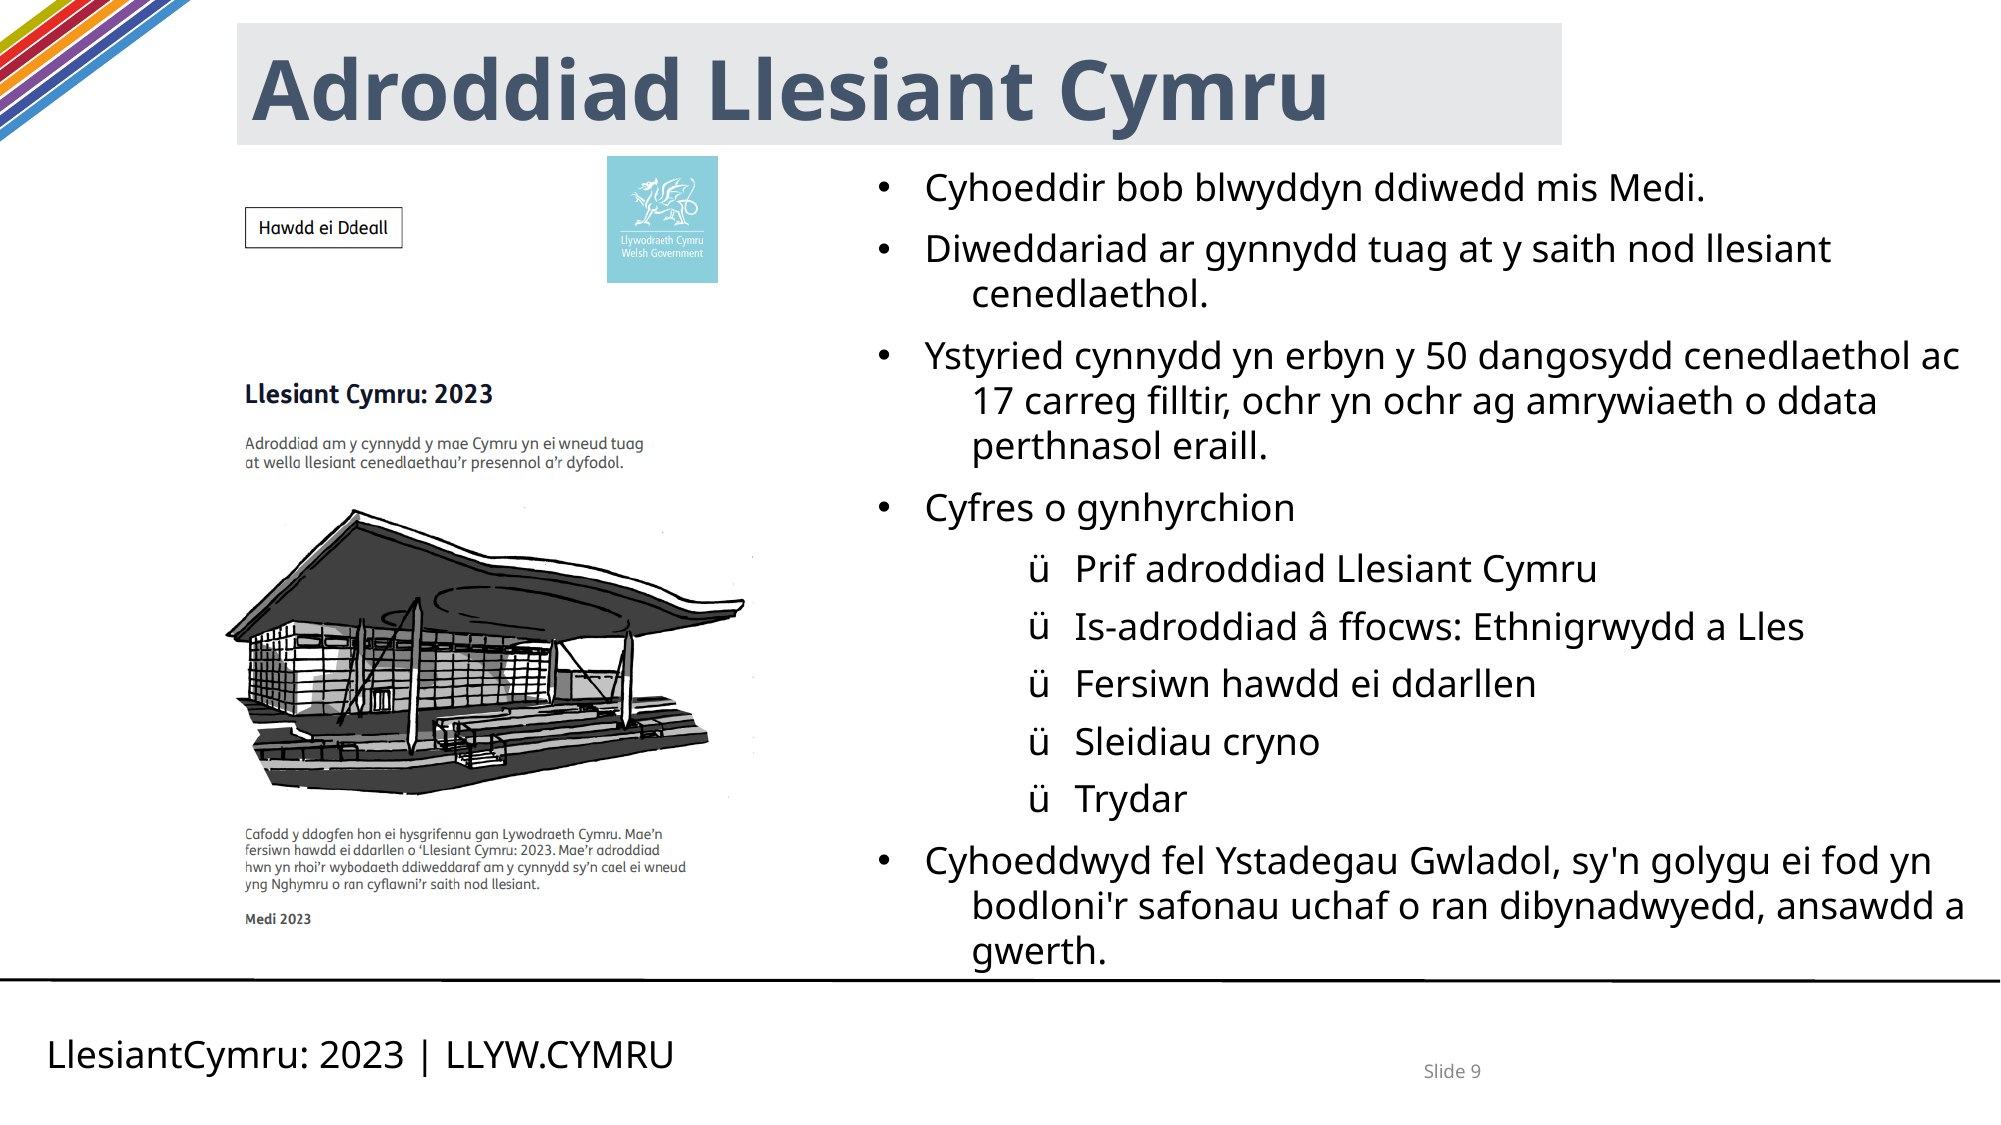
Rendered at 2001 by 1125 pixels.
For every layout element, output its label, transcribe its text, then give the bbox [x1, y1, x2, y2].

text_box Cyhoeddir bob blwyddyn ddiwedd mis Medi. Diweddariad ar gynnydd tuag at y saith nod llesiant cenedlaethol. Ystyried cynnydd yn erbyn y 50 dangosydd cenedlaethol ac 17 carreg filltir, ochr yn ochr ag amrywiaeth o ddata perthnasol eraill. Cyfres o gynhyrchion Prif adroddiad Llesiant Cymru Is-adroddiad â ffocws: Ethnigrwydd a Lles Fersiwn hawdd ei ddarllen Sleidiau cryno Trydar Cyhoeddwyd fel Ystadegau Gwladol, sy'n golygu ei fod yn bodloni'r safonau uchaf o ran dibynadwyedd, ansawdd a gwerth. [862, 156, 1985, 988]
picture [194, 156, 767, 948]
text_box Llesiant Cymru: 2023 | LLYW.CYMRU [31, 1023, 1076, 1084]
text_box Adroddiad Llesiant Cymru [237, 23, 1562, 145]
